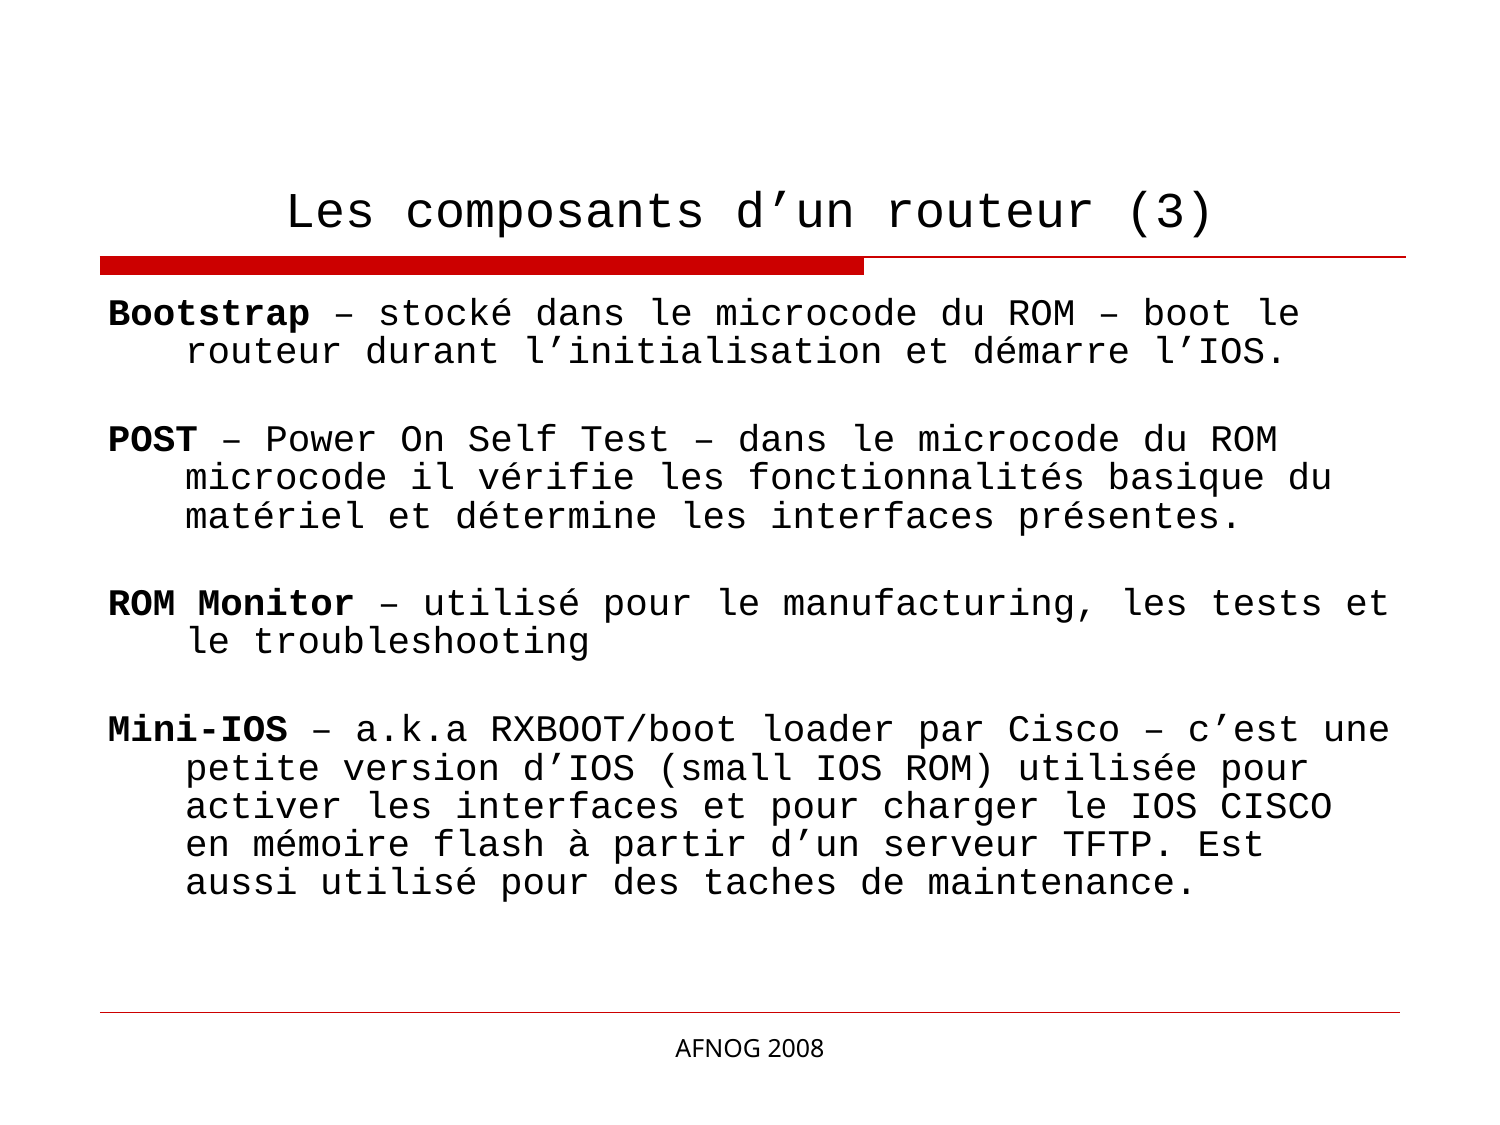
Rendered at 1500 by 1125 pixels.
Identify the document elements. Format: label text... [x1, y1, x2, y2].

text_box AFNOG 2008 [512, 1024, 988, 1103]
title Les composants d’un routeur (3) [94, 49, 1407, 250]
list Bootstrap – stocké dans le microcode du ROM – boot le routeur durant l’initialisation et démarre l’IOS. POST – Power On Self Test – dans le microcode du ROM microcode il vérifie les fonctionnalités basique du matériel et détermine les interfaces présentes. ROM Monitor – utilisé pour le manufacturing, les tests et le troubleshooting Mini-IOS – a.k.a RXBOOT/boot loader par Cisco – c’est une petite version d’IOS (small IOS ROM) utilisée pour activer les interfaces et pour charger le IOS CISCO en mémoire flash à partir d’un serveur TFTP. Est aussi utilisé pour des taches de maintenance. [92, 287, 1406, 988]
